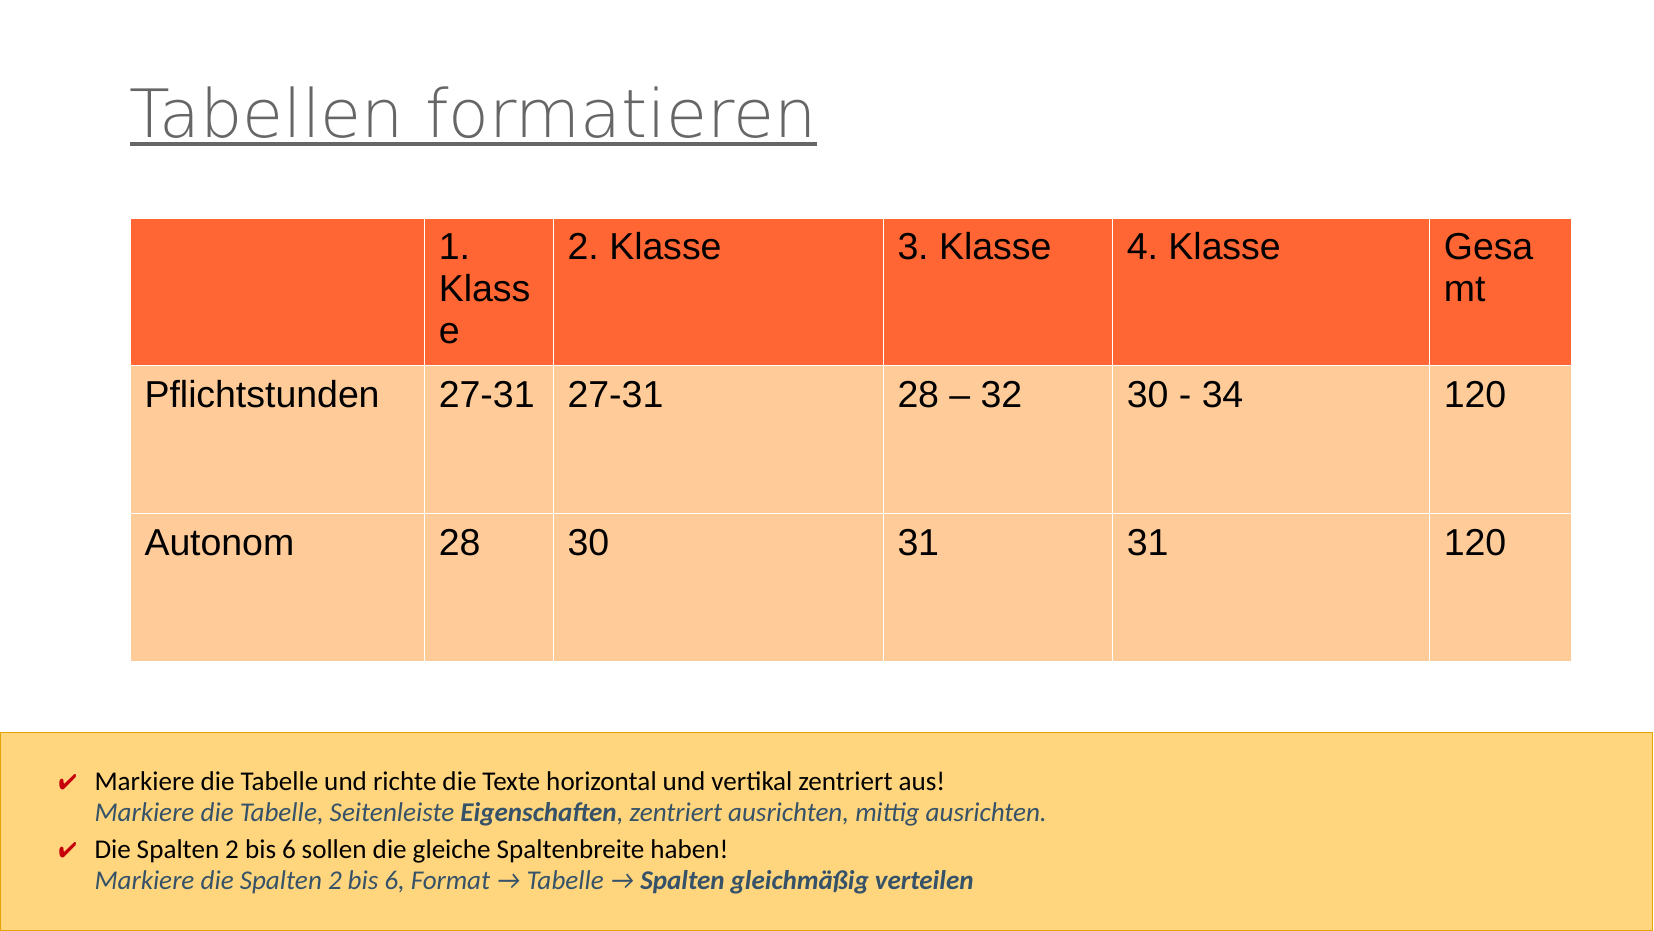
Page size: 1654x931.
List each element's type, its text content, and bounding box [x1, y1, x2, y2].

table_cell 28 – 32 [884, 366, 1112, 513]
table_header 1. Klasse [425, 219, 553, 365]
table_cell 120 [1430, 514, 1571, 661]
table_cell 30 [554, 514, 883, 661]
table_header Gesamt [1430, 219, 1571, 365]
table_header 4. Klasse [1113, 219, 1429, 365]
table_cell 27-31 [425, 366, 553, 513]
table_cell 31 [884, 514, 1112, 661]
table_cell Pflichtstunden [131, 366, 424, 513]
table_cell Autonom [131, 514, 424, 661]
table_cell 31 [1113, 514, 1429, 661]
table_header [131, 219, 424, 365]
title Tabellen formatieren [129, 37, 1571, 193]
table_cell 120 [1430, 366, 1571, 513]
table_header 3. Klasse [884, 219, 1112, 365]
table_cell 28 [425, 514, 553, 661]
text_box Markiere die Tabelle und richte die Texte horizontal und vertikal zentriert aus! Markiere die Tabelle, Seitenleiste Eigenschaften, zentriert ausrichten, mittig ausrichten. Die Spalten 2 bis 6 sollen die gleiche Spaltenbreite haben! Markiere die Spalten 2 bis 6, Format → Tabelle → Spalten gleichmäßig verteilen [0, 732, 1653, 931]
table_cell 27-31 [554, 366, 883, 513]
table_cell 30 - 34 [1113, 366, 1429, 513]
table_header 2. Klasse [554, 219, 883, 365]
